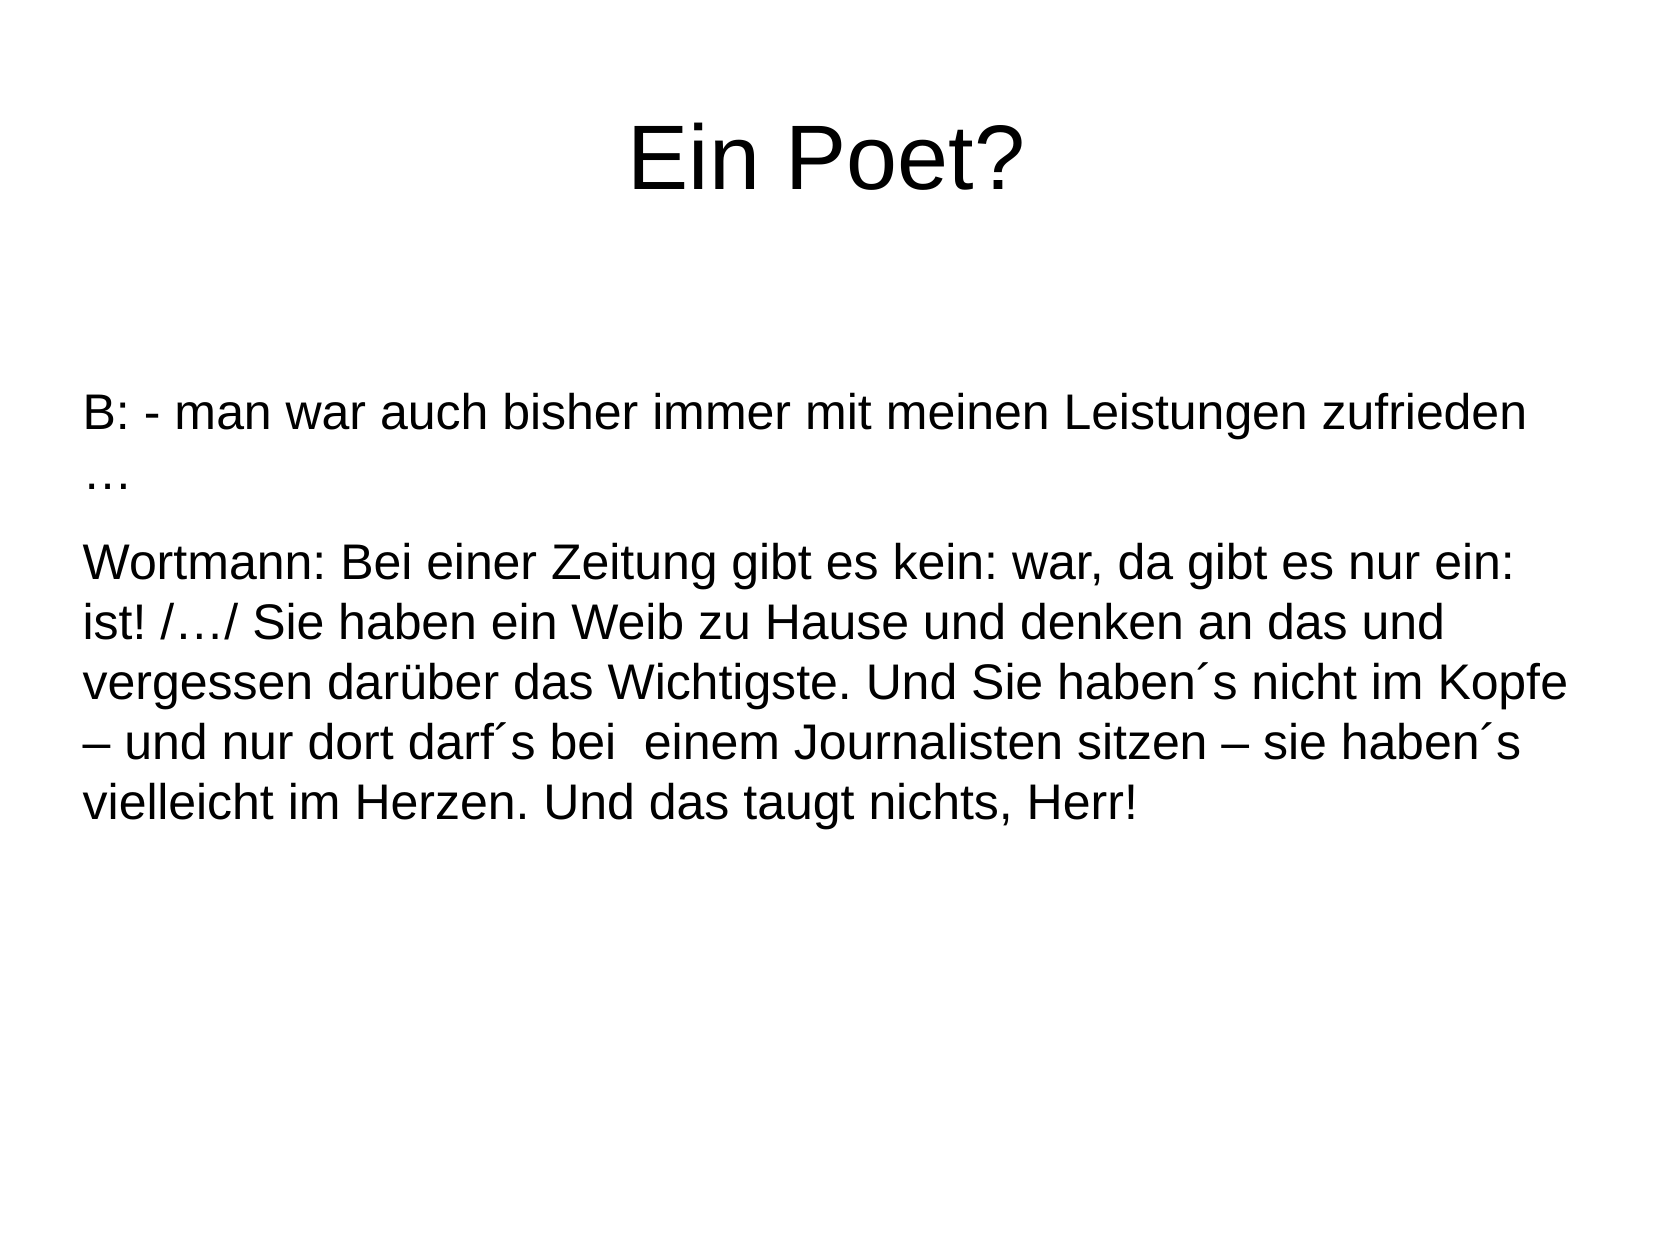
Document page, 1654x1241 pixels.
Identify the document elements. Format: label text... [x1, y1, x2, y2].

title Ein Poet? [82, 49, 1571, 257]
list B: - man war auch bisher immer mit meinen Leistungen zufrieden … Wortmann: Bei einer Zeitung gibt es kein: war, da gibt es nur ein: ist! /…/ Sie haben ein Weib zu Hause und denken an das und vergessen darüber das Wichtigste. Und Sie haben´s nicht im Kopfe – und nur dort darf´s bei einem Journalisten sitzen – sie haben´s vielleicht im Herzen. Und das taugt nichts, Herr! [82, 290, 1571, 1010]
